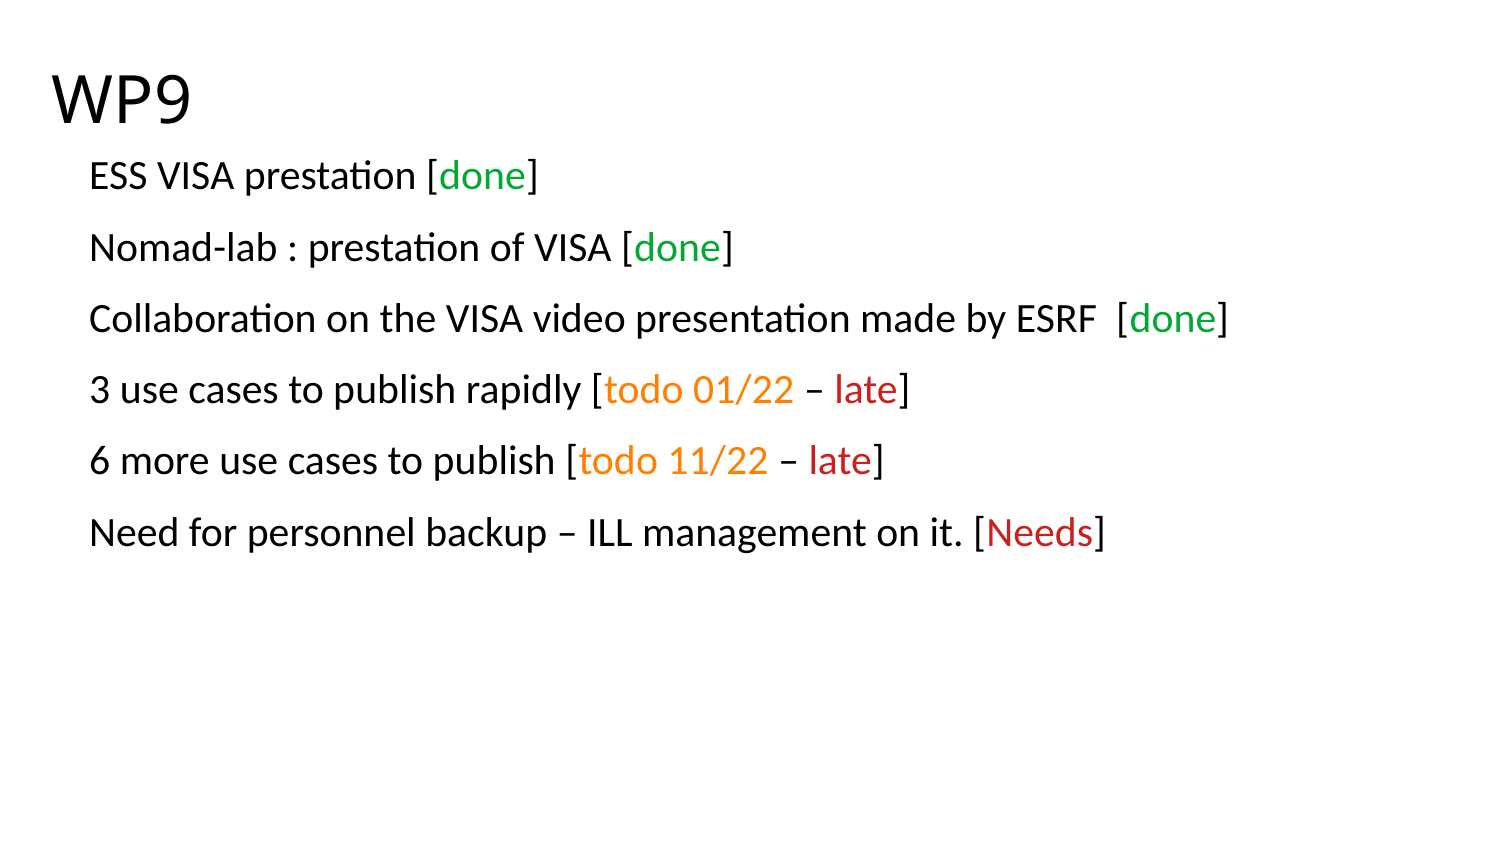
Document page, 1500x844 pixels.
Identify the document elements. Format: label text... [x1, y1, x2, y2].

list ESS VISA prestation [done] Nomad-lab : prestation of VISA [done] Collaboration on the VISA video presentation made by ESRF [done] 3 use cases to publish rapidly [todo 01/22 – late] 6 more use cases to publish [todo 11/22 – late] Need for personnel backup – ILL management on it. [Needs] [36, 155, 1469, 774]
list WP9 [36, 44, 1469, 155]
